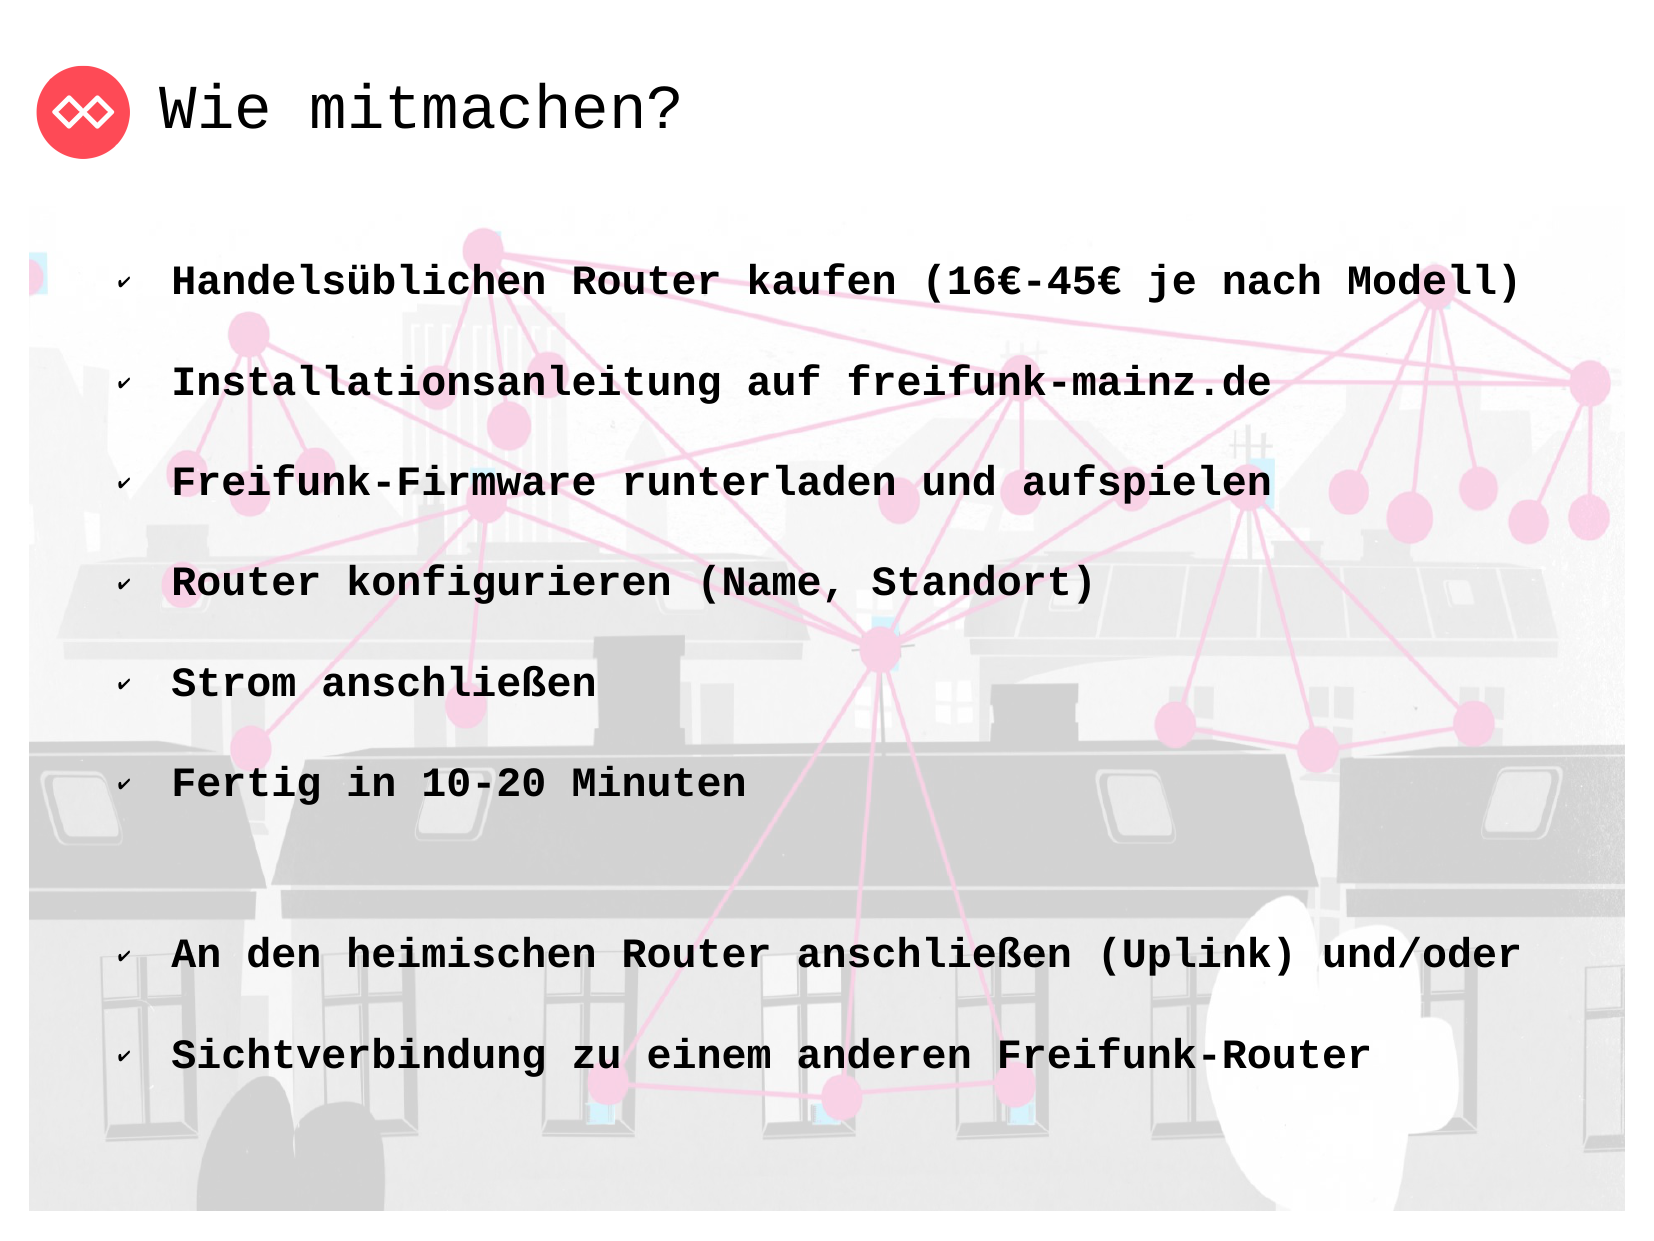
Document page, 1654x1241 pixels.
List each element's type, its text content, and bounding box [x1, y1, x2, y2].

list Handelsüblichen Router kaufen (16€-45€ je nach Modell) Installationsanleitung auf freifunk-mainz.de Freifunk-Firmware runterladen und aufspielen Router konfigurieren (Name, Standort) Strom anschließen Fertig in 10-20 Minuten An den heimischen Router anschließen (Uplink) und/oder Sichtverbindung zu einem anderen Freifunk-Router [100, 236, 1636, 1085]
picture [29, 206, 1625, 1211]
title Wie mitmachen? [159, 15, 1648, 208]
picture [17, 46, 149, 178]
